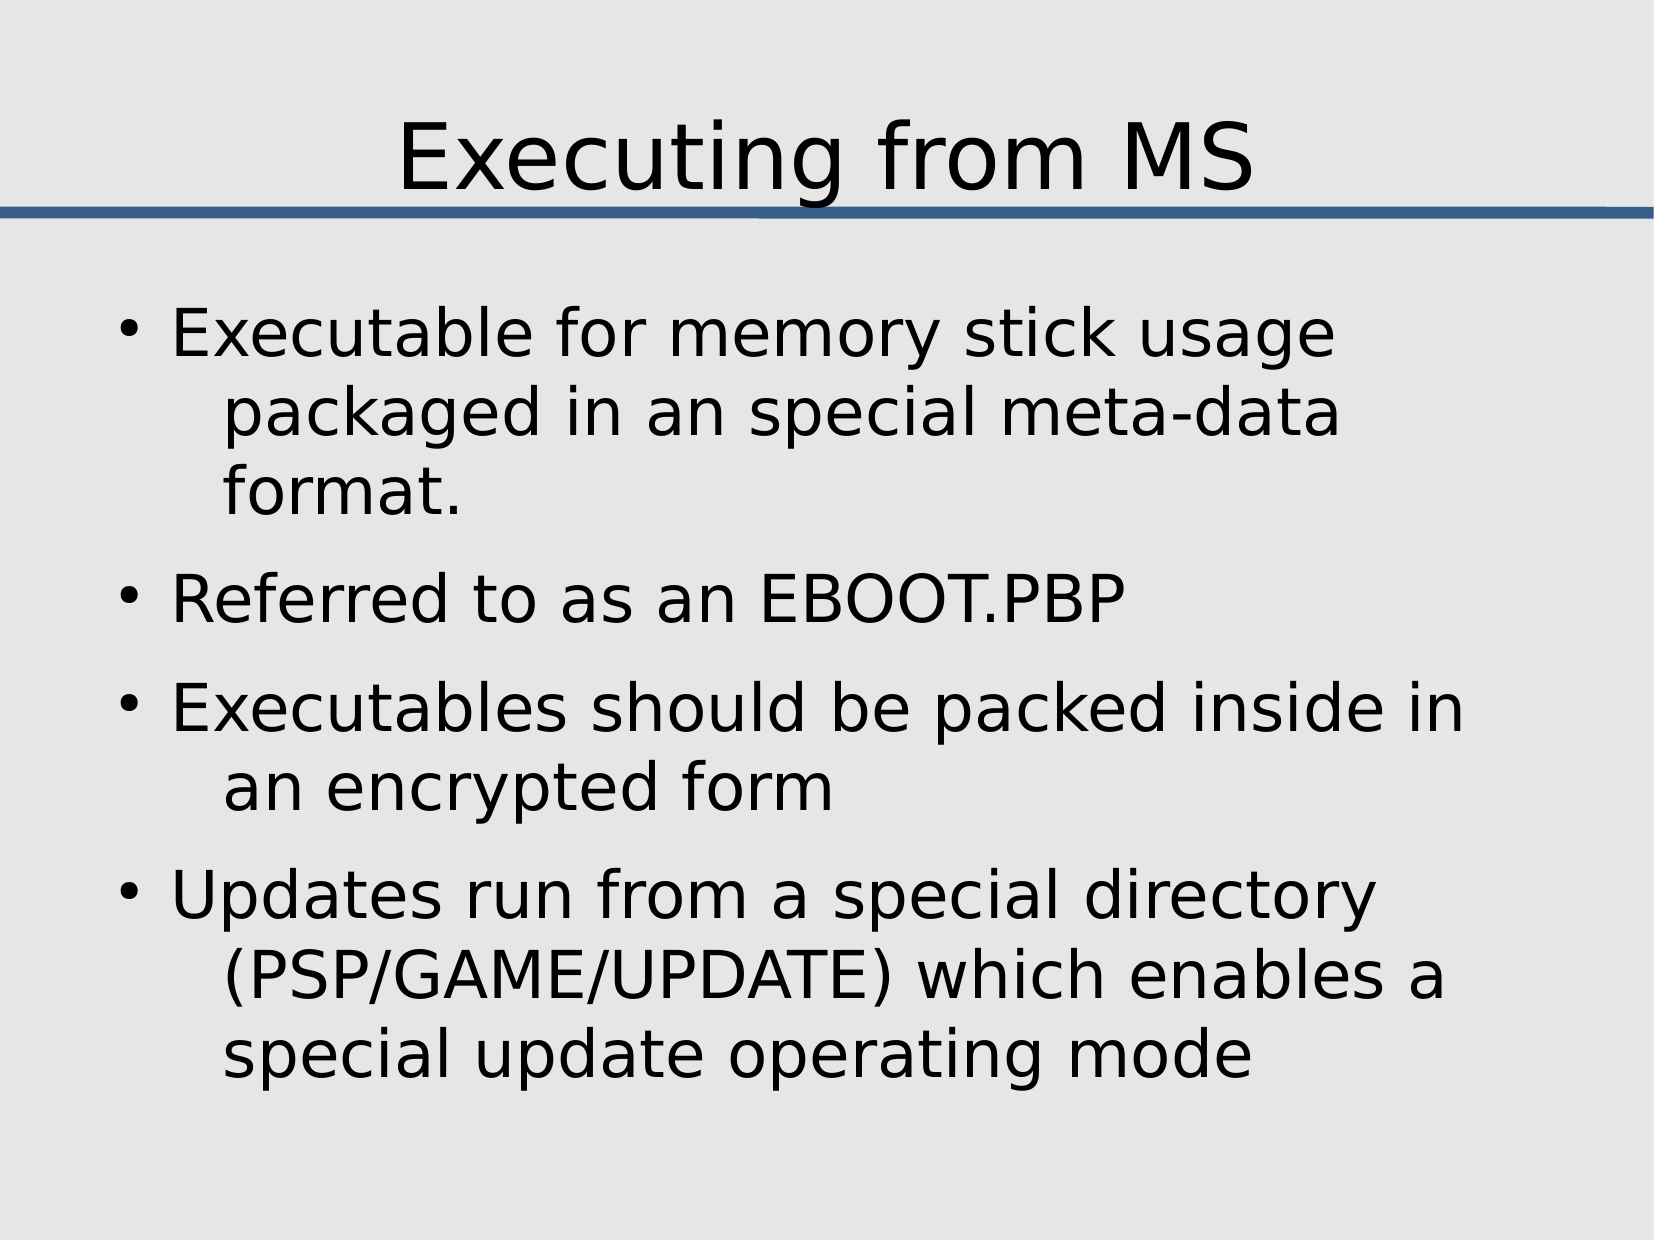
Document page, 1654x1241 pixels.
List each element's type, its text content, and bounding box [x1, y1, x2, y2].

list Executable for memory stick usage packaged in an special meta-data format. Referred to as an EBOOT.PBP Executables should be packed inside in an encrypted form Updates run from a special directory (PSP/GAME/UPDATE) which enables a special update operating mode [82, 290, 1571, 1094]
title Executing from MS [82, 56, 1571, 250]
